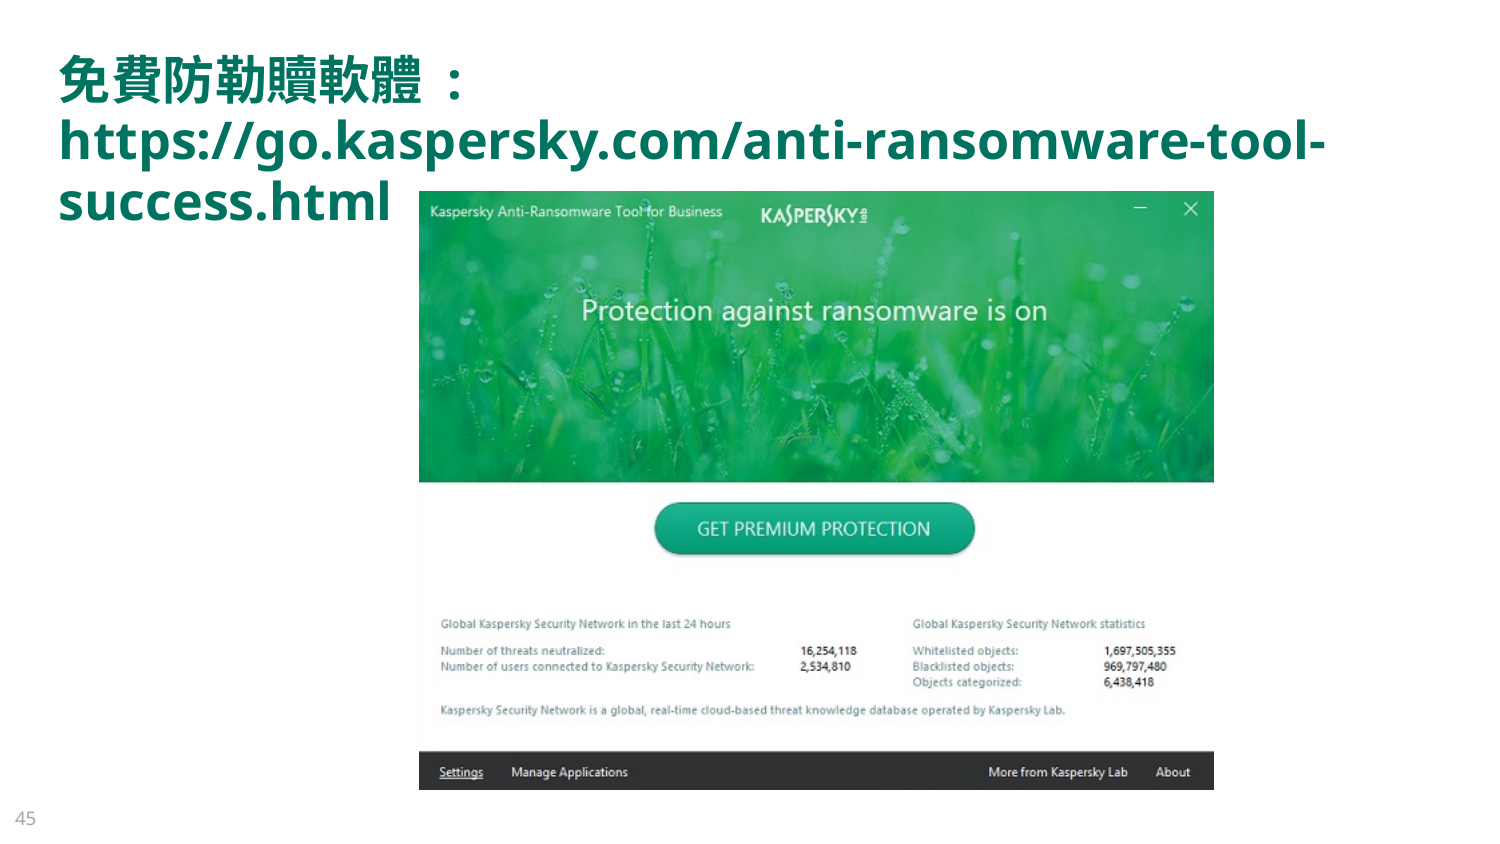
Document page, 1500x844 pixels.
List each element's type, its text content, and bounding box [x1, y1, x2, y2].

title 免費防勒贖軟體 : https://go.kaspersky.com/anti-ransomware-tool-success.html [58, 48, 1442, 233]
slide_number 45 [15, 806, 61, 831]
picture [419, 191, 1214, 790]
